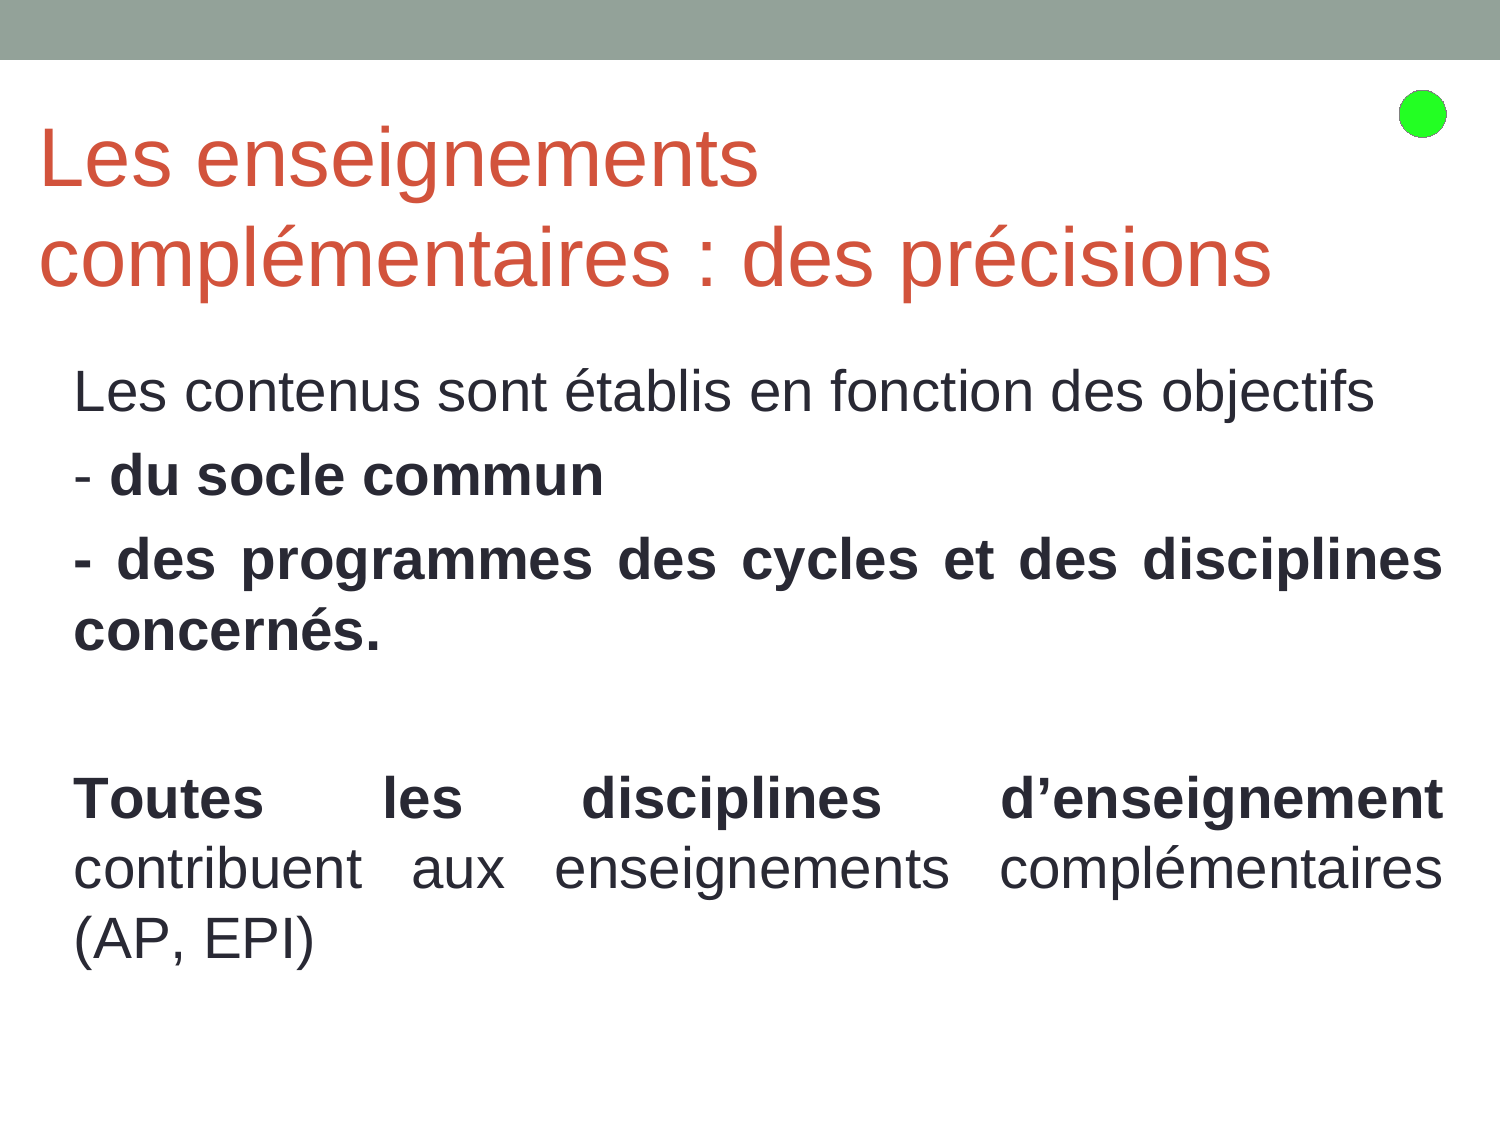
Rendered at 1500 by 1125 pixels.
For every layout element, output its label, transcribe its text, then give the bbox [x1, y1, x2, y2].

list Les contenus sont établis en fonction des objectifs - du socle commun - des programmes des cycles et des disciplines concernés. Toutes les disciplines d’enseignement contribuent aux enseignements complémentaires (AP, EPI) [59, 345, 1461, 993]
title Les enseignements complémentaires : des précisions [23, 87, 1465, 319]
